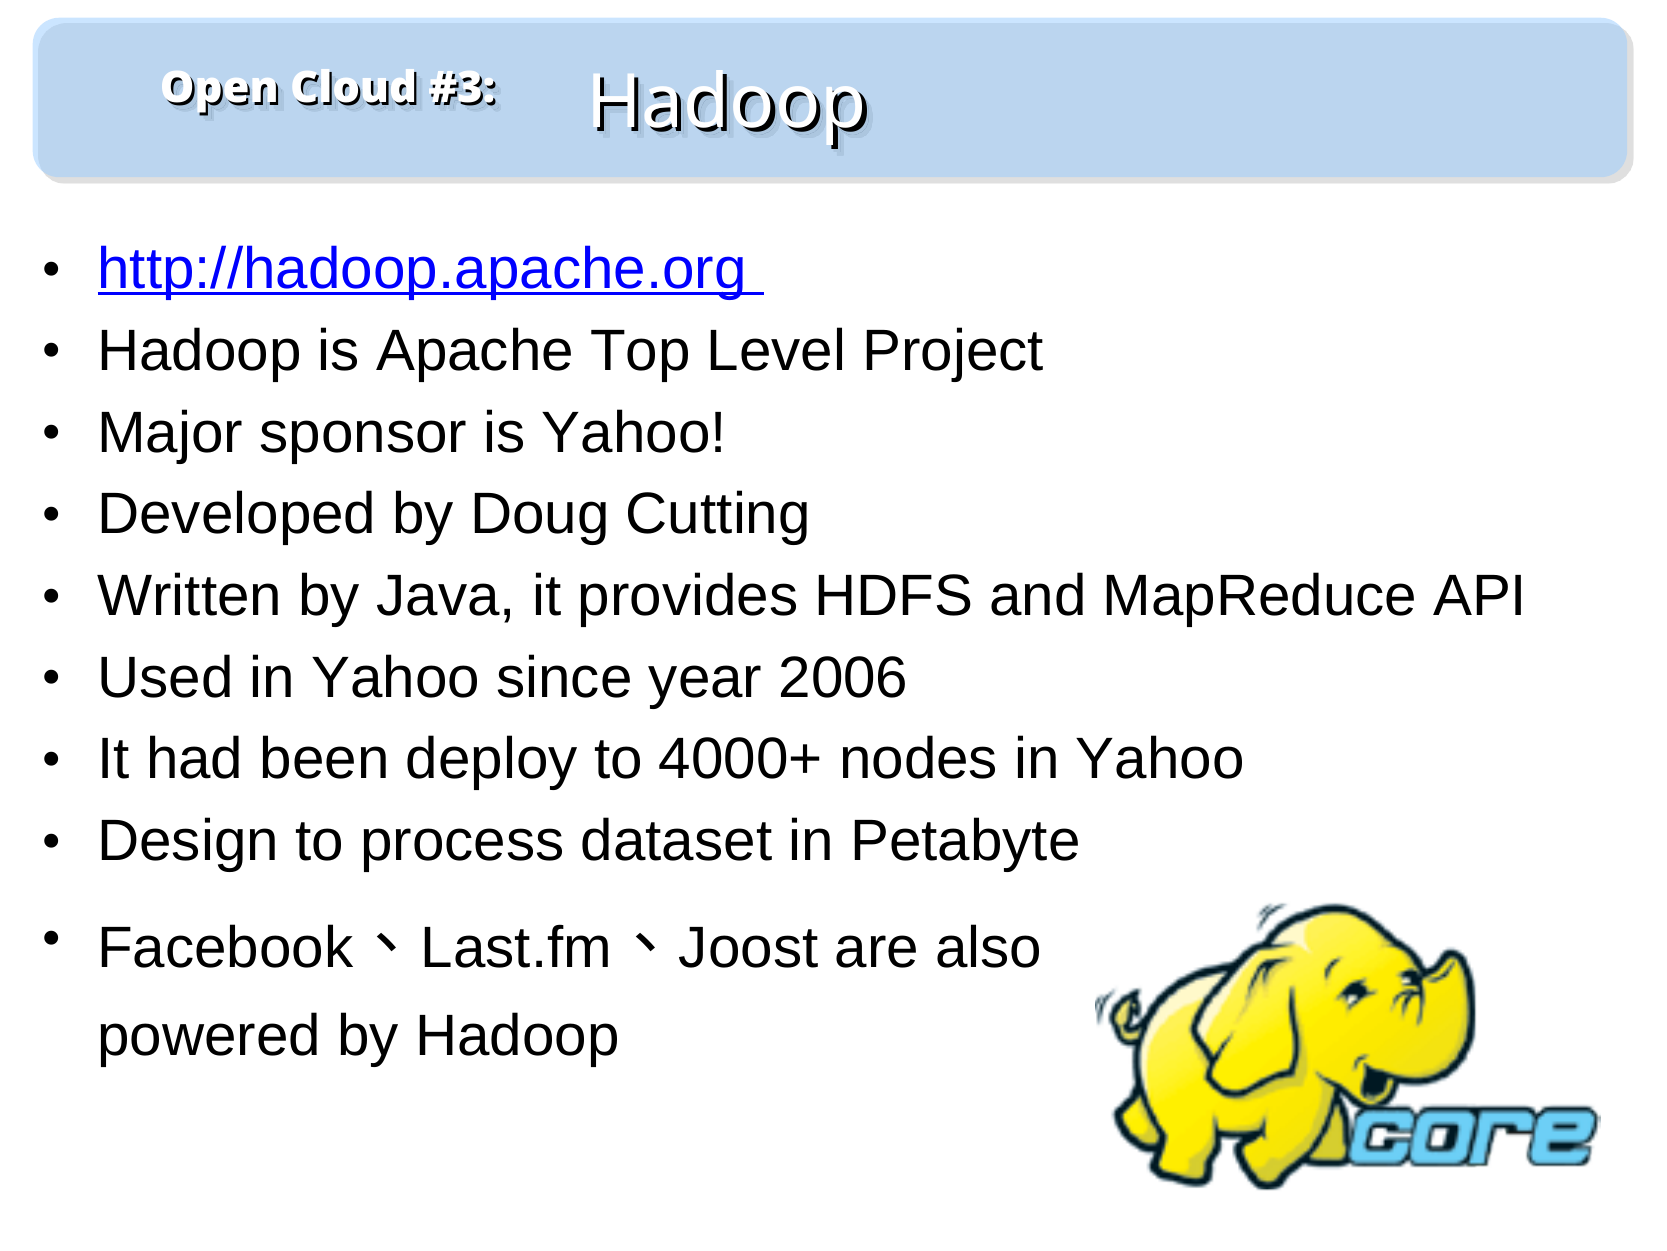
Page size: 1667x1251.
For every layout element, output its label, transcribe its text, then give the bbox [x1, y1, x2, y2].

picture [1095, 898, 1601, 1194]
list http://hadoop.apache.org Hadoop is Apache Top Level Project Major sponsor is Yahoo! Developed by Doug Cutting Written by Java, it provides HDFS and MapReduce API Used in Yahoo since year 2006 It had been deploy to 4000+ nodes in Yahoo Design to process dataset in Petabyte Facebook、Last.fm、Joost are also powered by Hadoop [41, 236, 1607, 1058]
text_box Open Cloud #3: Hadoop [32, 17, 1628, 178]
